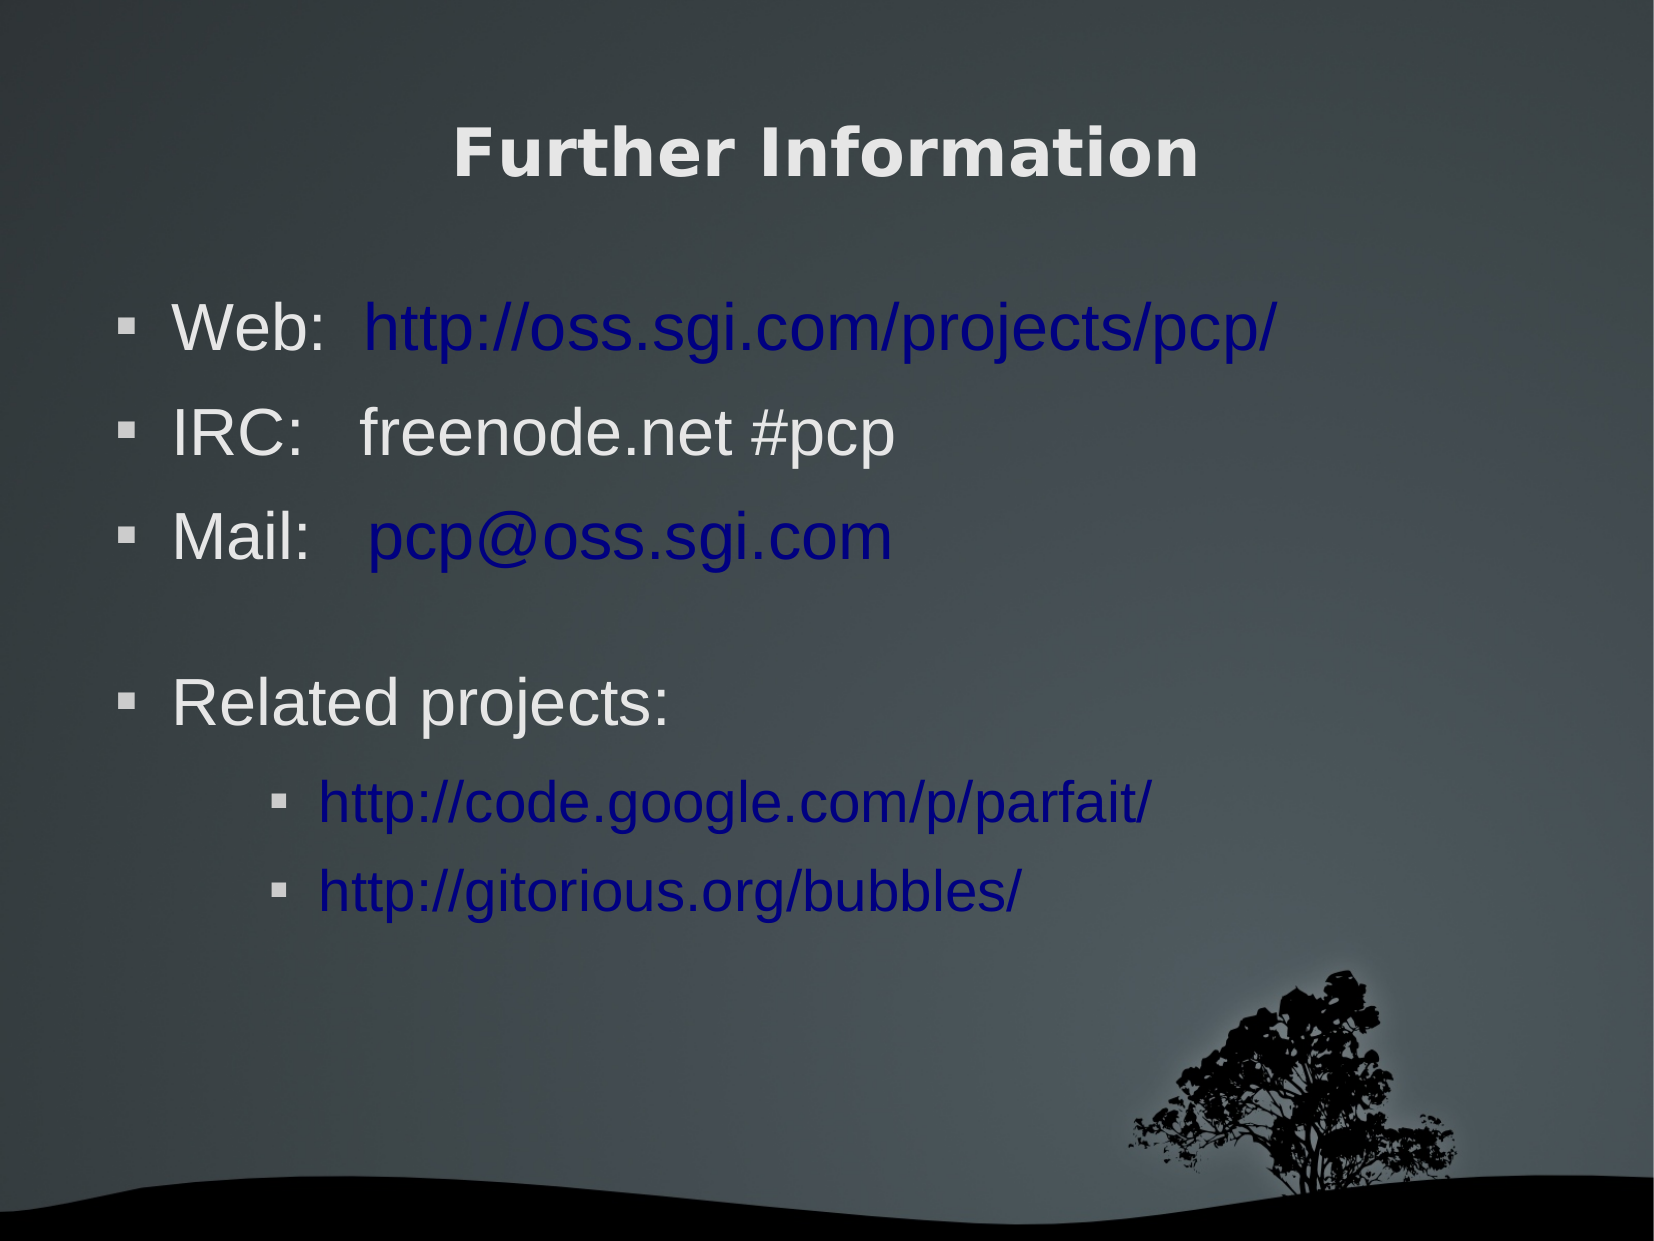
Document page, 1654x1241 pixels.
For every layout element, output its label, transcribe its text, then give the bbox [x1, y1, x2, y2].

picture [0, 0, 1654, 1241]
list Web: http://oss.sgi.com/projects/pcp/ IRC: freenode.net #pcp Mail: pcp@oss.sgi.com Related projects: http://code.google.com/p/parfait/ http://gitorious.org/bubbles/ [82, 290, 1571, 1094]
title Further Information [82, 56, 1571, 250]
